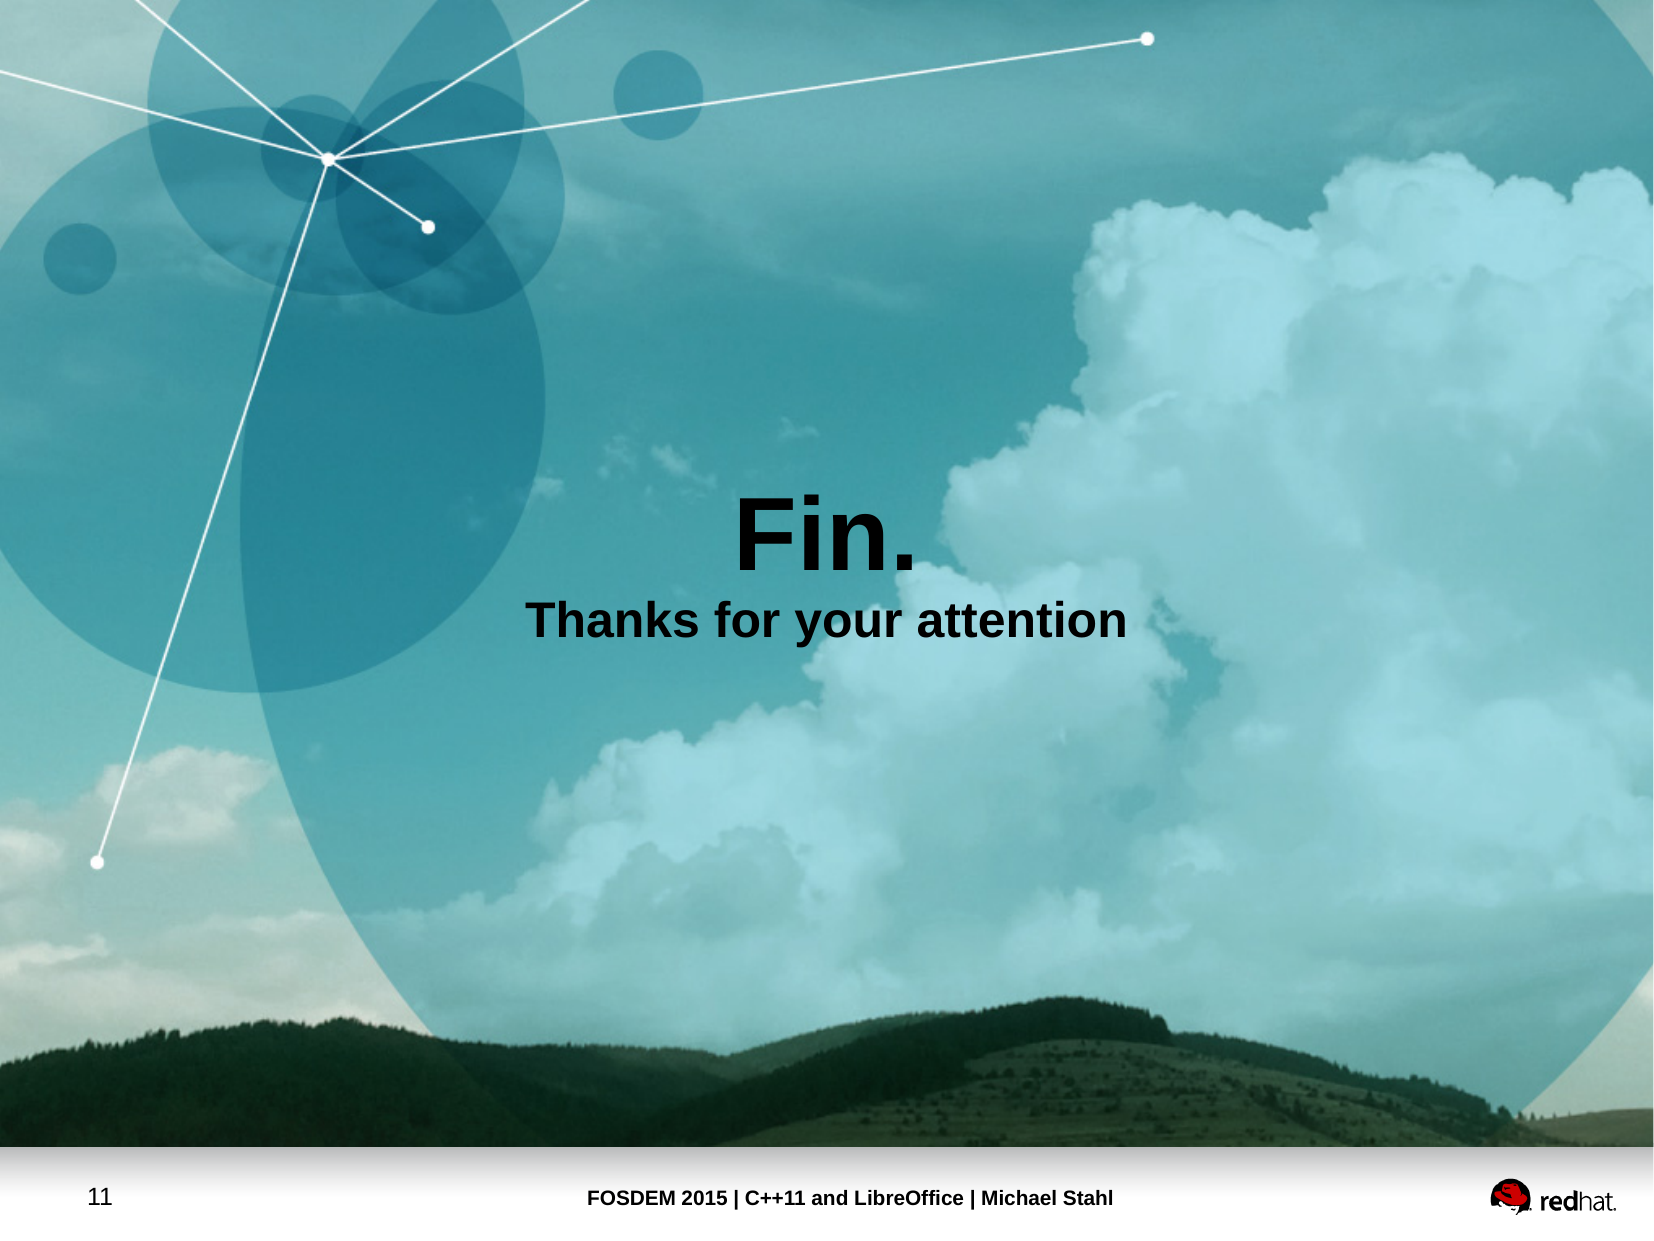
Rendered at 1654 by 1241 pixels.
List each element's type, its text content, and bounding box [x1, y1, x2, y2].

title Fin. Thanks for your attention [82, 262, 1571, 862]
picture [0, 0, 1654, 1241]
